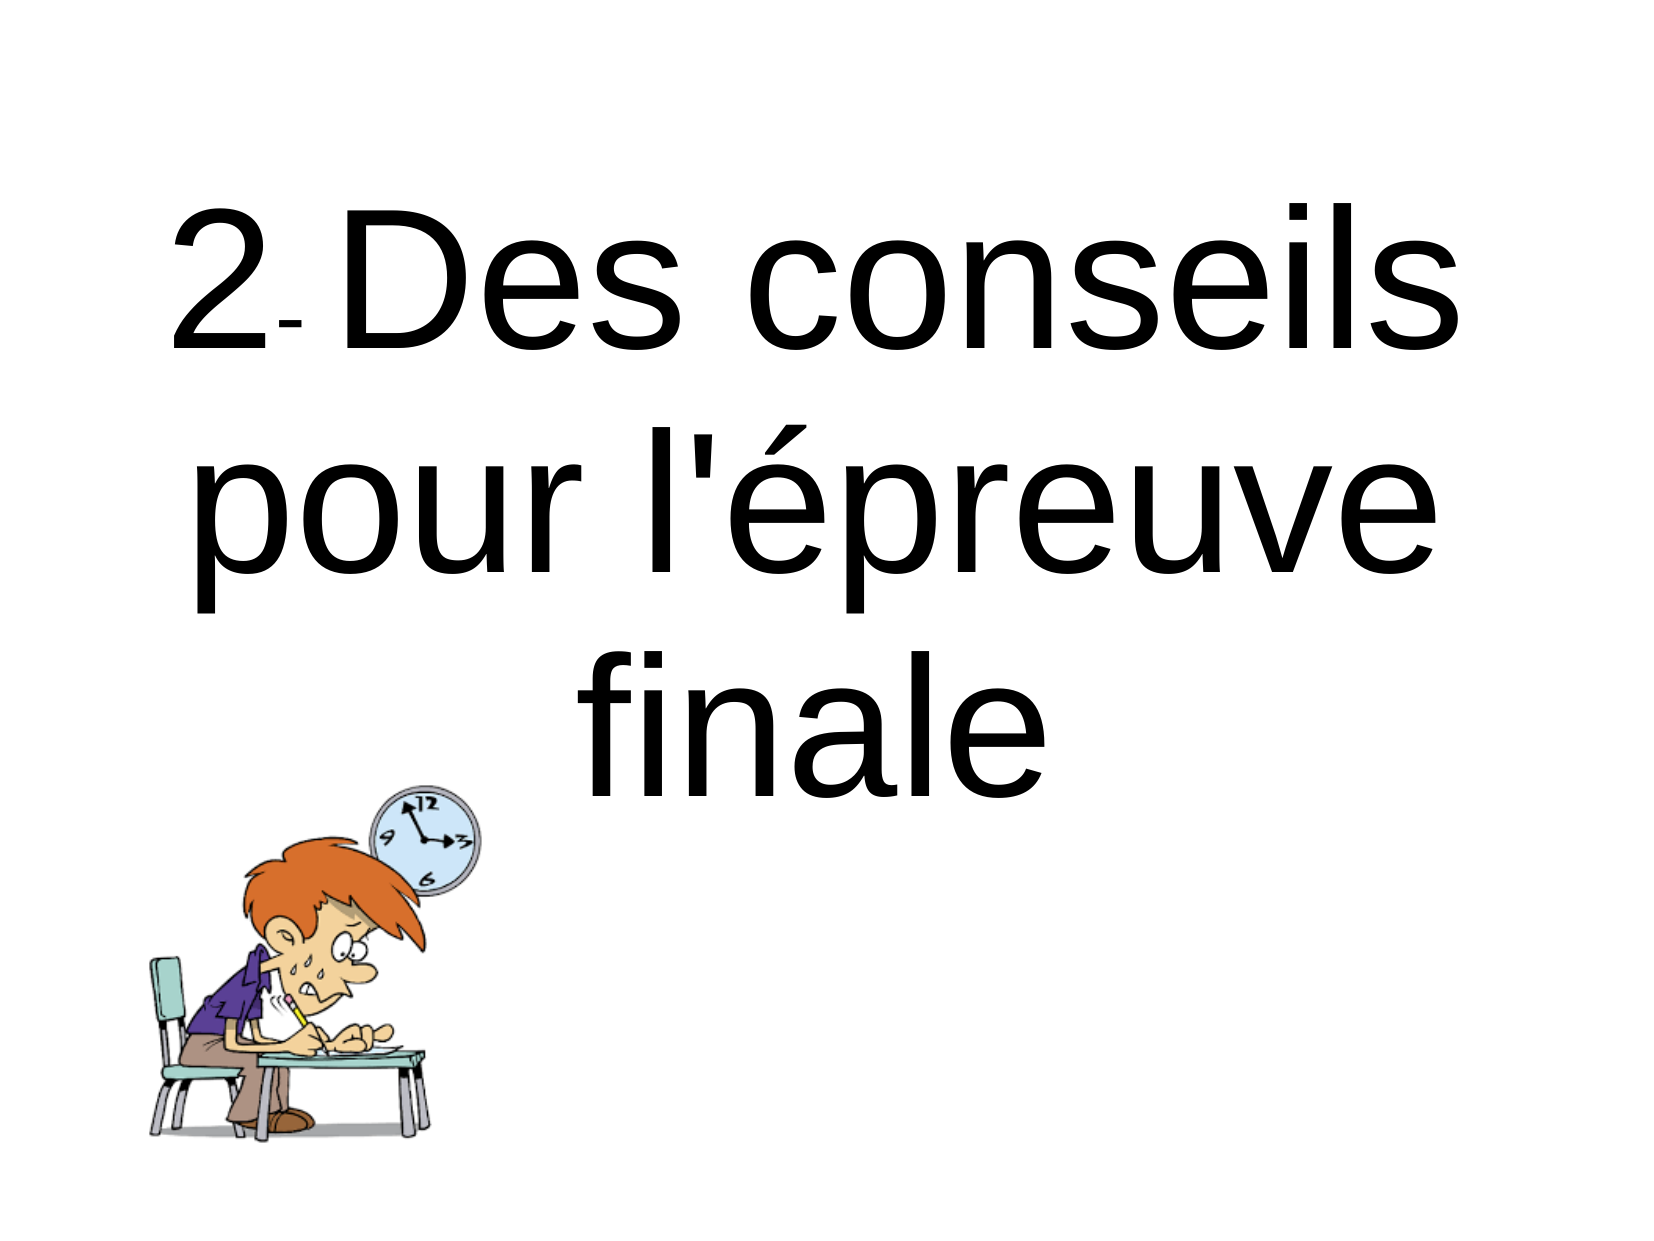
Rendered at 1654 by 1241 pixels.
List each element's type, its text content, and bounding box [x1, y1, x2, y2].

picture [145, 781, 485, 1146]
title 2- Des conseils pour l'épreuve finale [70, 167, 1560, 839]
